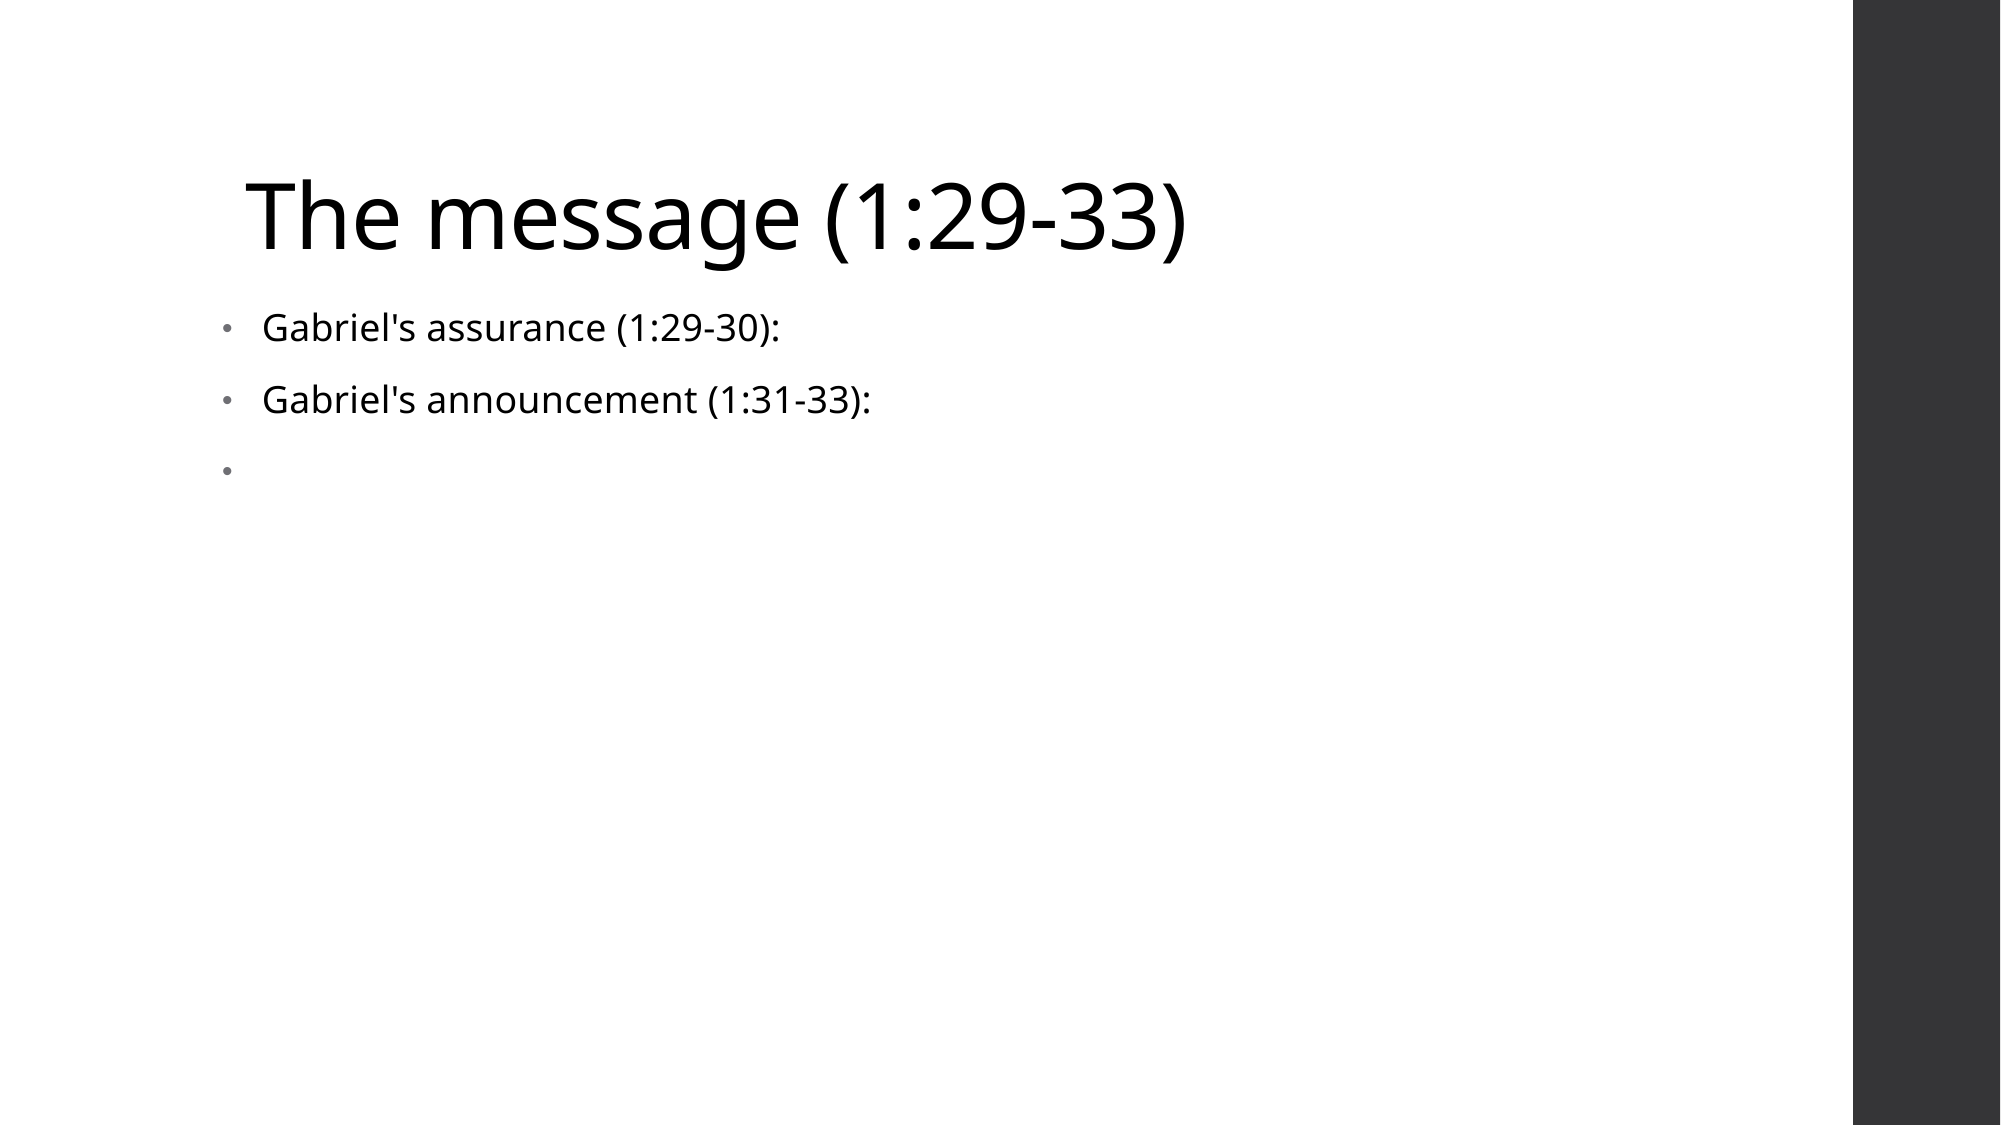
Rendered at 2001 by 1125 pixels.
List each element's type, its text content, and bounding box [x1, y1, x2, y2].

title The message (1:29-33) [206, 60, 1797, 278]
list Gabriel's assurance (1:29-30): Gabriel's announcement (1:31-33): [206, 299, 1617, 1014]
